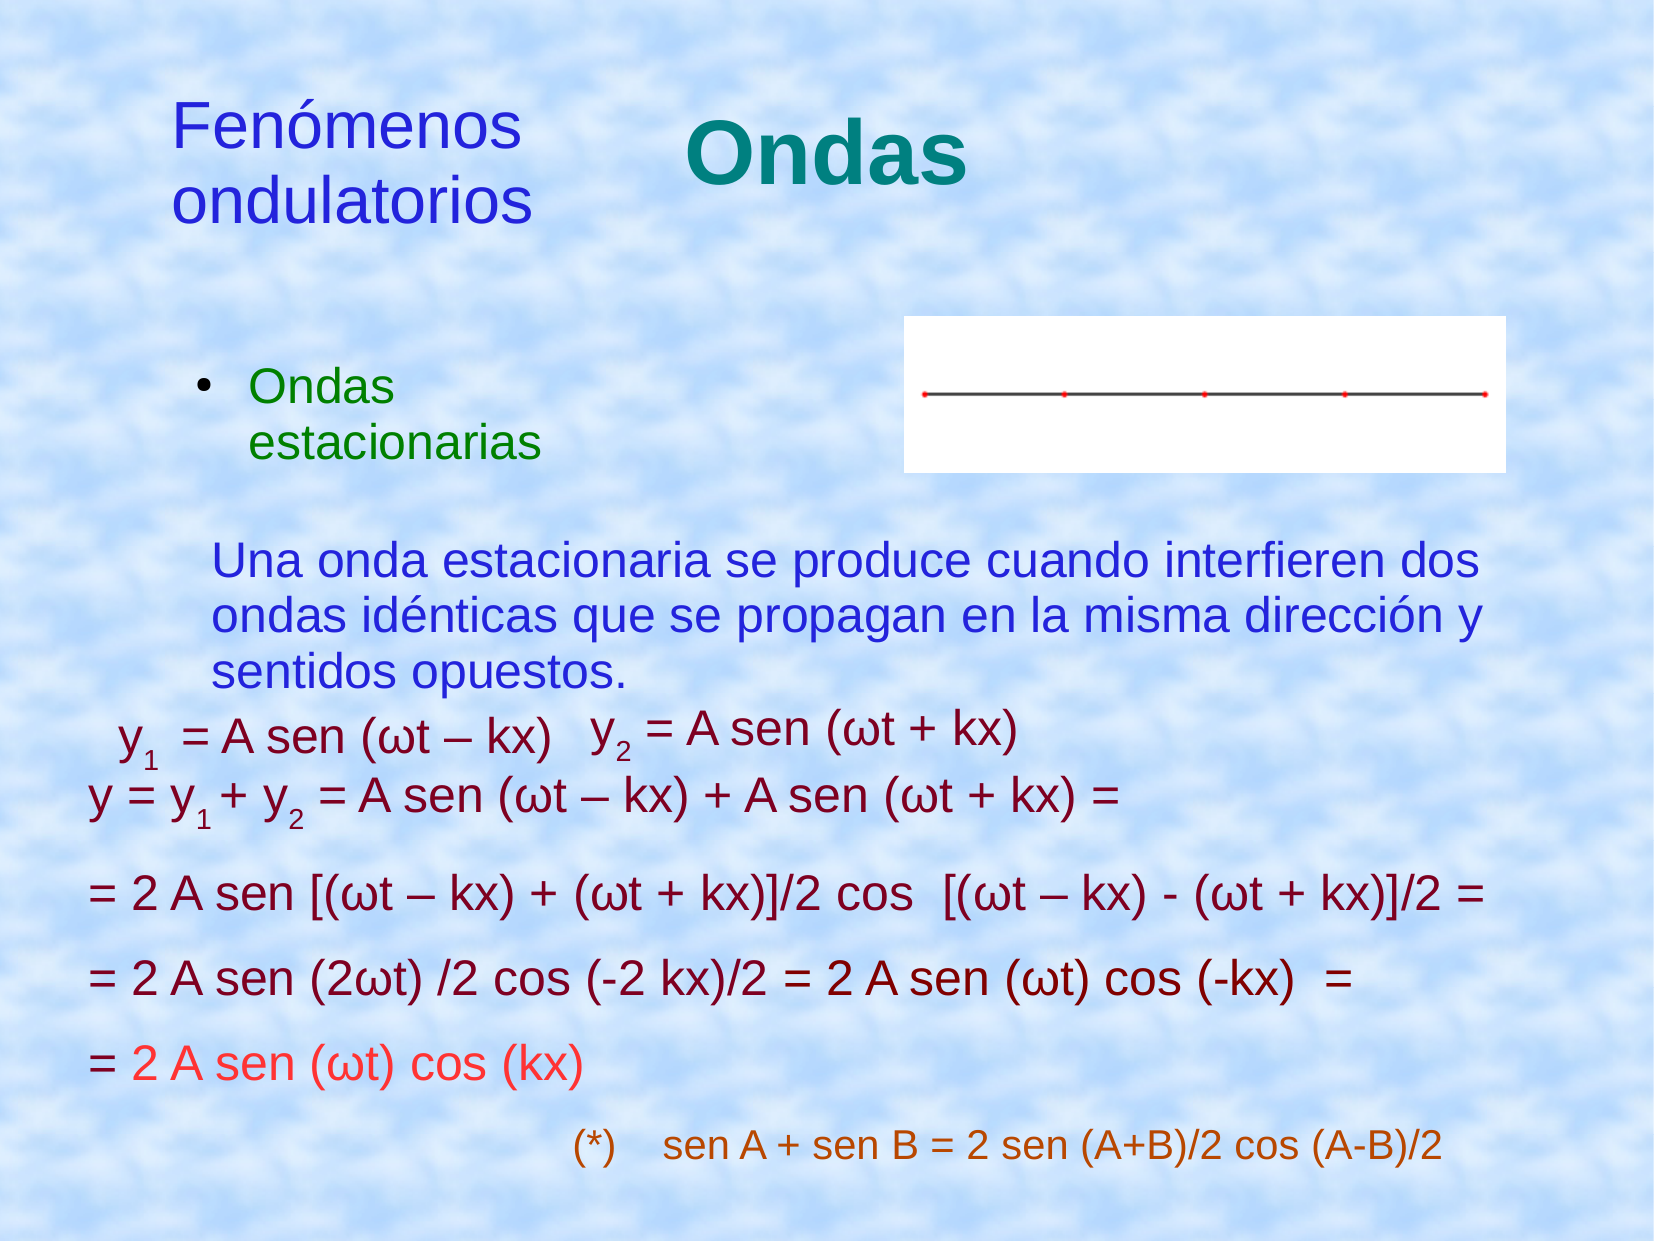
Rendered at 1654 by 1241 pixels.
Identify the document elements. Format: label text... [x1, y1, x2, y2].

text_box (*) sen A + sen B = 2 sen (A+B)/2 cos (A-B)/2 [561, 1122, 1595, 1197]
text_box Ondas estacionarias [91, 295, 650, 502]
picture [0, 0, 1654, 1241]
title Ondas [82, 49, 1571, 257]
text_box y1 = A sen (ωt – kx) [118, 708, 590, 767]
list Una onda estacionaria se produce cuando interfieren dos ondas idénticas que se propagan en la misma dirección y sentidos opuestos. [141, 531, 1529, 710]
text_box y2 = A sen (ωt + kx) [590, 700, 1159, 767]
text_box y = y1 + y2 = A sen (ωt – kx) + A sen (ωt + kx) = = 2 A sen [(ωt – kx) + (ωt + kx)]/2 cos [(ωt – kx) - (ωt + kx)]/2 = = 2 A sen (2ωt) /2 cos (-2 kx)/2 = 2 A sen (ωt) cos (-kx) = = 2 A sen (ωt) cos (kx) [88, 767, 1506, 1094]
list Fenómenos ondulatorios [100, 88, 827, 266]
